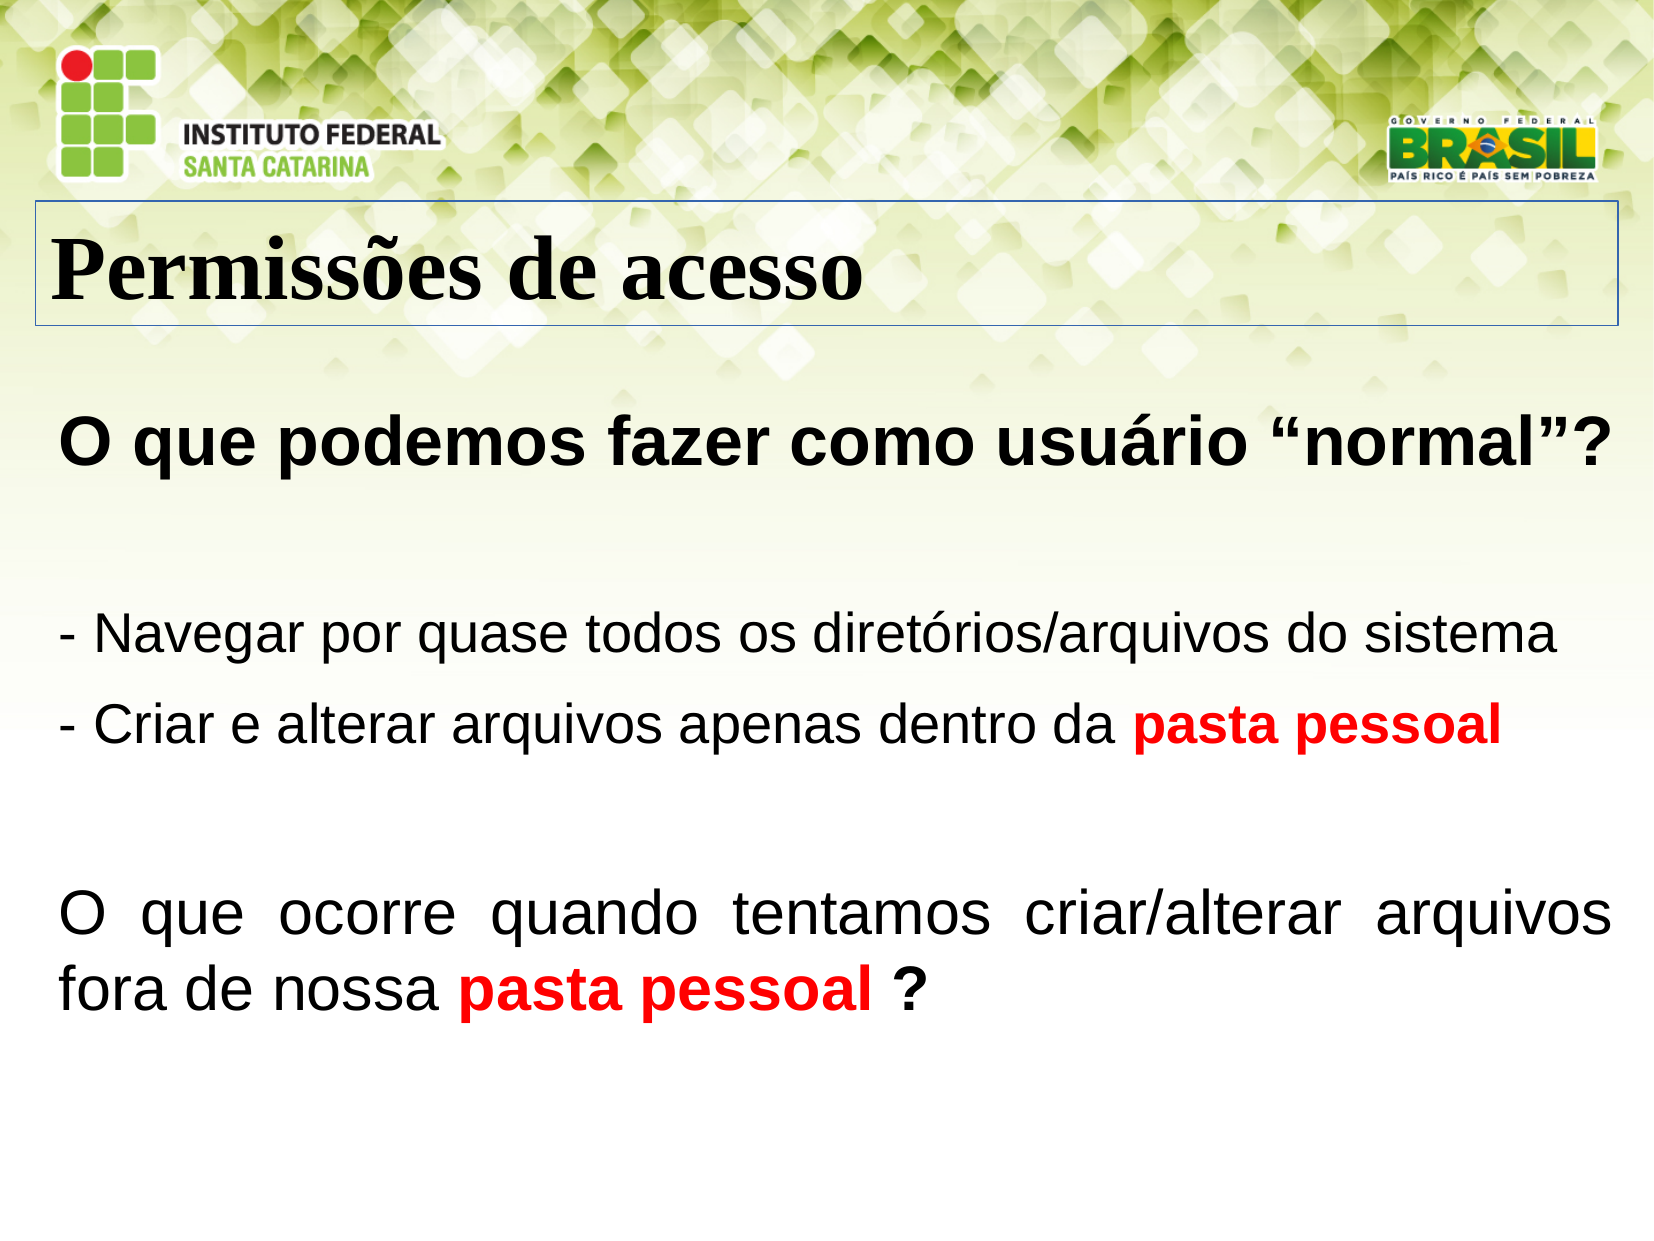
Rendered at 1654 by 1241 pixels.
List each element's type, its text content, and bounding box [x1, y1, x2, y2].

text_box Permissões de acesso [35, 200, 1619, 326]
picture [0, 0, 1654, 1241]
list O que podemos fazer como usuário “normal”? - Navegar por quase todos os diretórios/arquivos do sistema - Criar e alterar arquivos apenas dentro da pasta pessoal O que ocorre quando tentamos criar/alterar arquivos fora de nossa pasta pessoal ? [11, 395, 1630, 1115]
